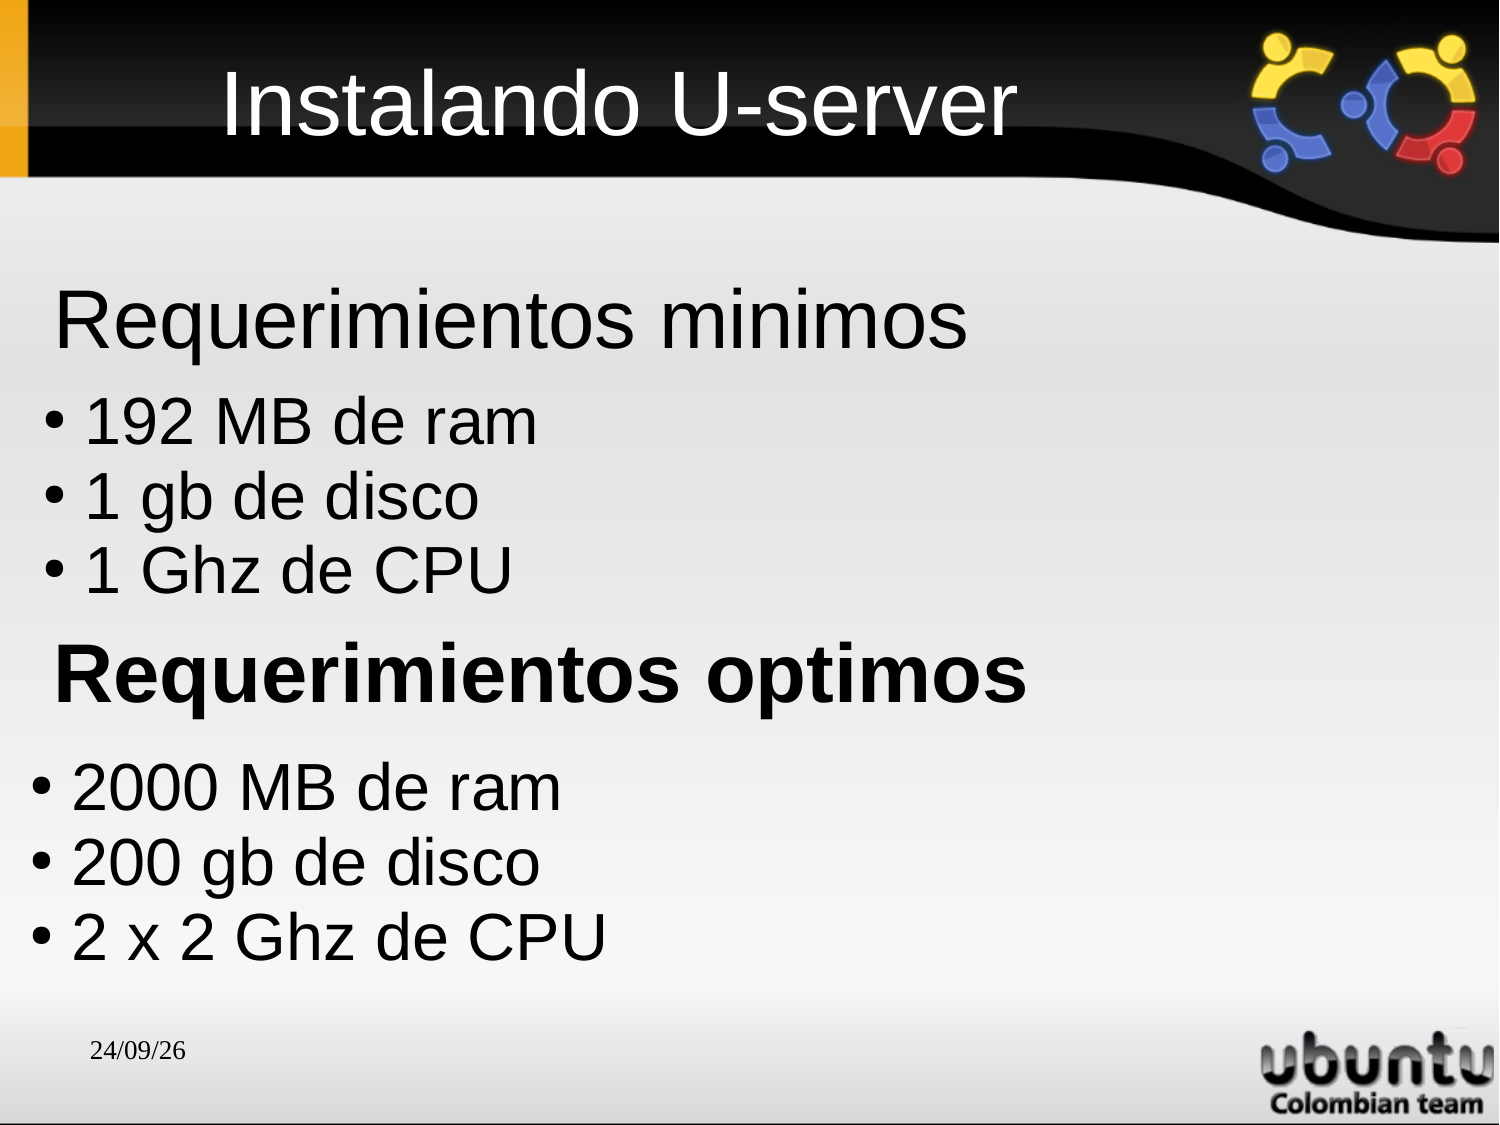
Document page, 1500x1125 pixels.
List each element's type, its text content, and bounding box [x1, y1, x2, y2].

title Instalando U-server [59, 29, 1182, 178]
title Requerimientos minimos [53, 206, 1329, 434]
title Requerimientos optimos [53, 561, 1329, 788]
subtitle 192 MB de ram 1 gb de disco 1 Ghz de CPU [42, 383, 1093, 609]
text_box 2000 MB de ram 200 gb de disco 2 x 2 Ghz de CPU [29, 750, 1080, 975]
picture [0, 0, 1499, 1125]
